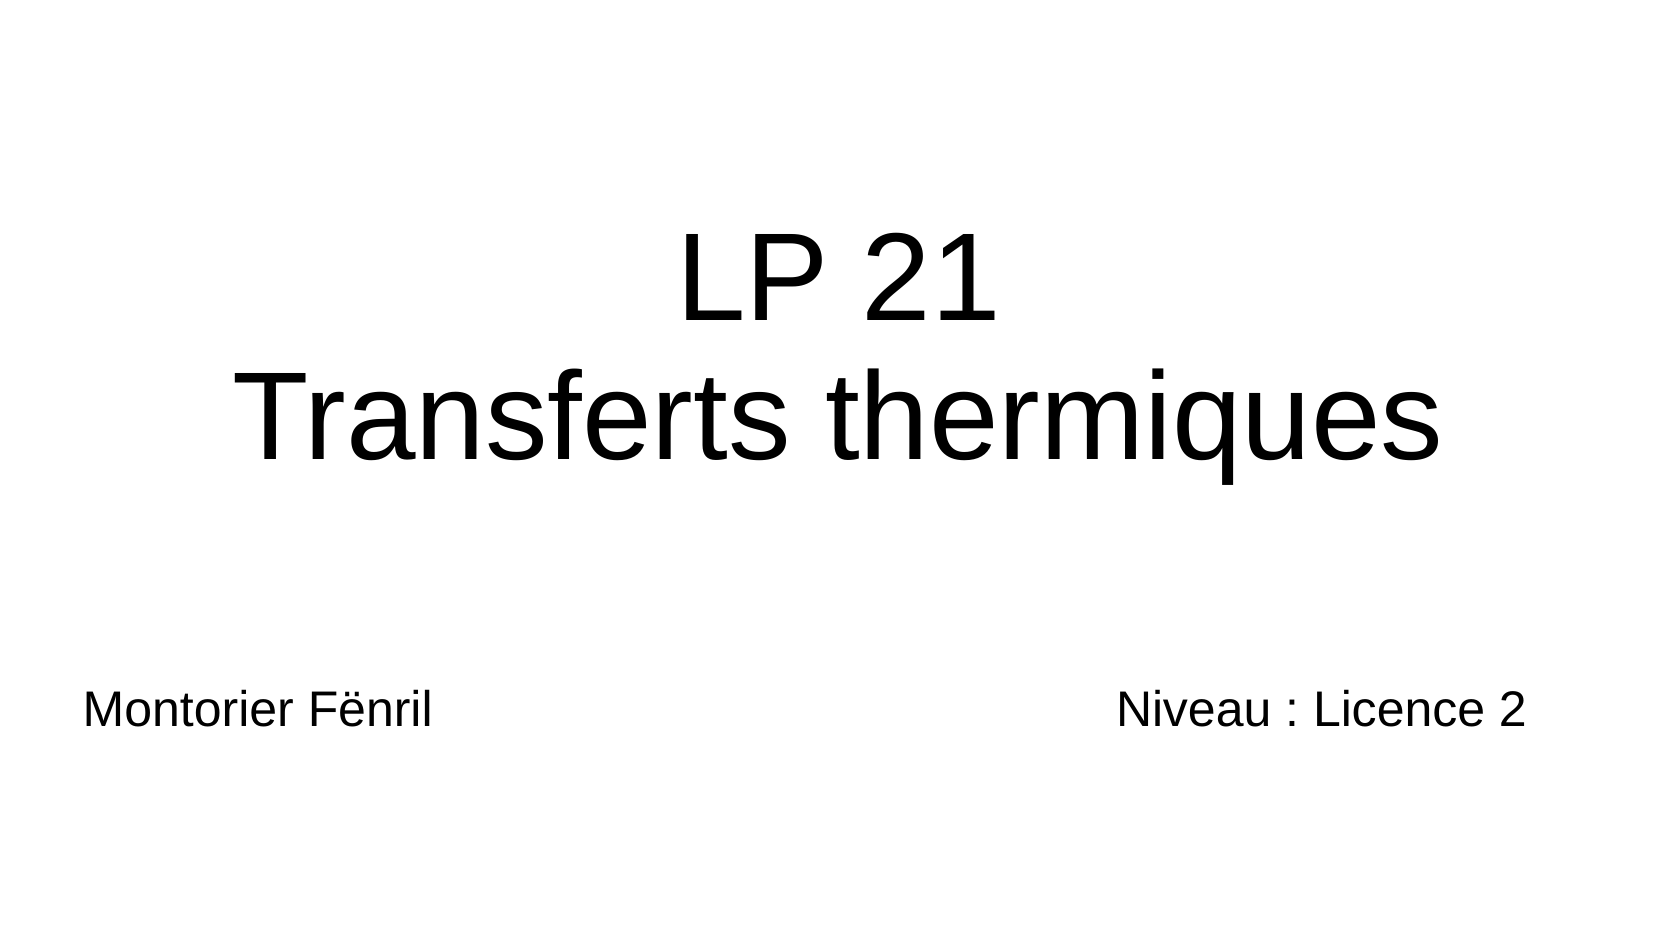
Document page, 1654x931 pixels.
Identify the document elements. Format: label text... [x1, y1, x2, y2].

title LP 21 Transferts thermiques [94, 136, 1583, 557]
subtitle Montorier Fënril Niveau : Licence 2 [82, 661, 1571, 758]
